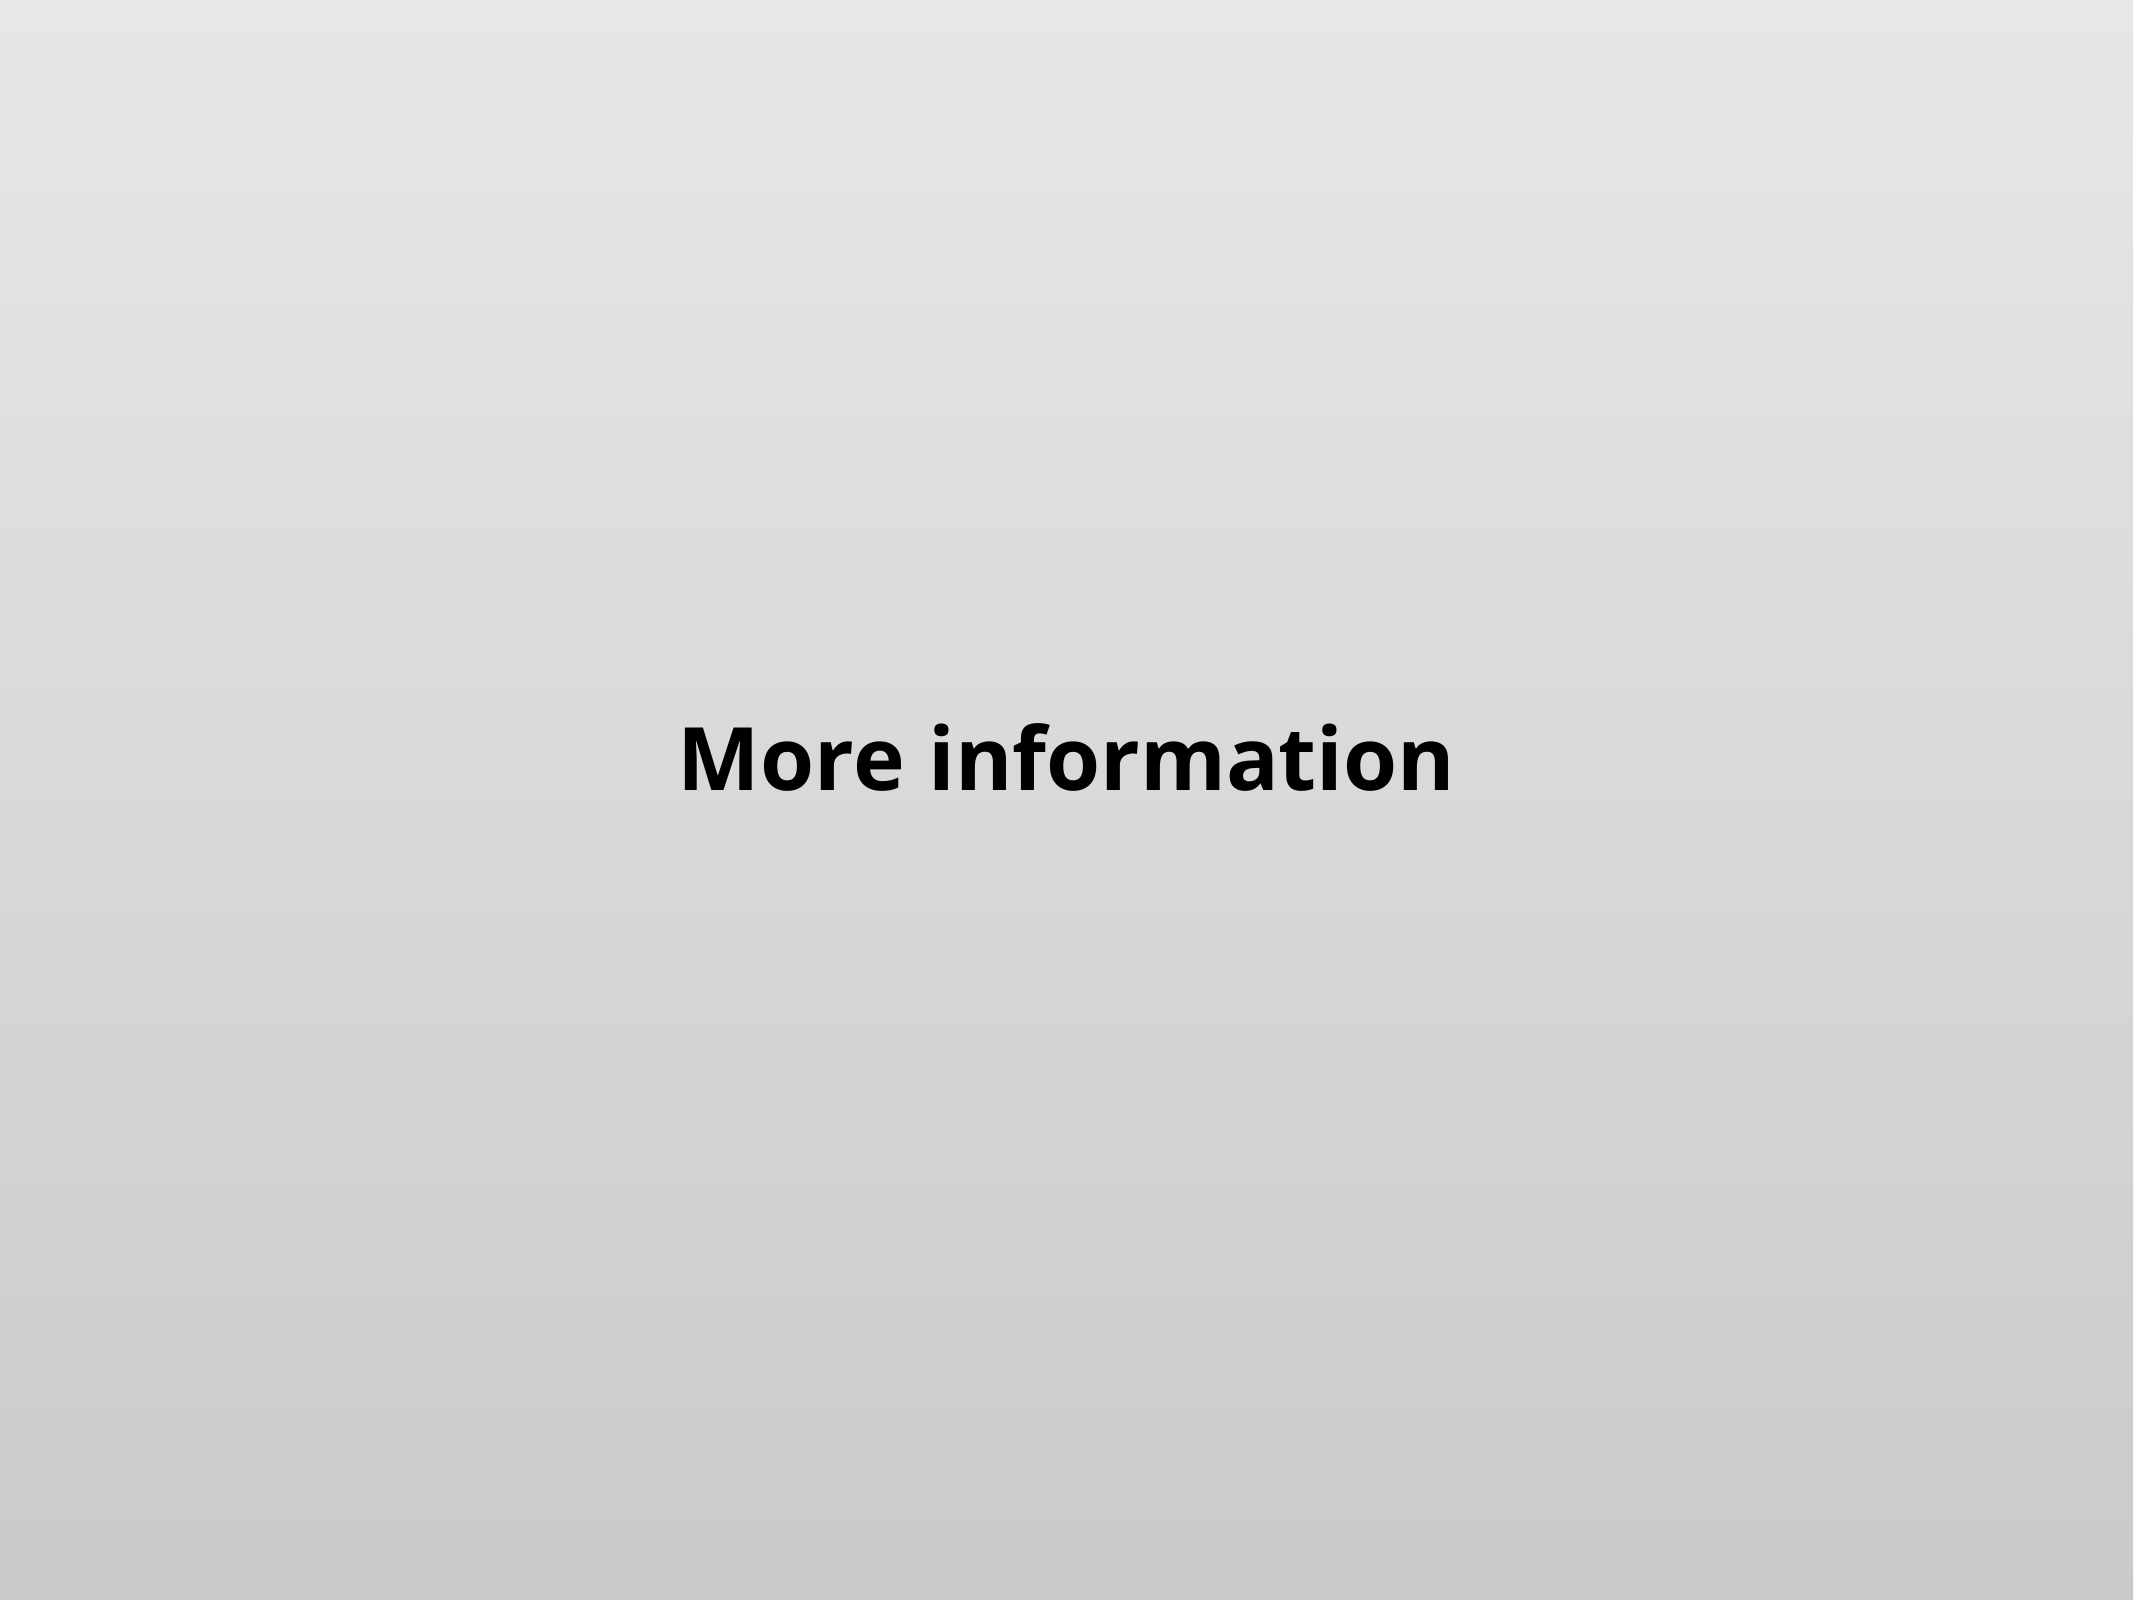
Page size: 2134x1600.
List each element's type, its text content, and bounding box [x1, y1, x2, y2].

title More information [93, 495, 2040, 1017]
